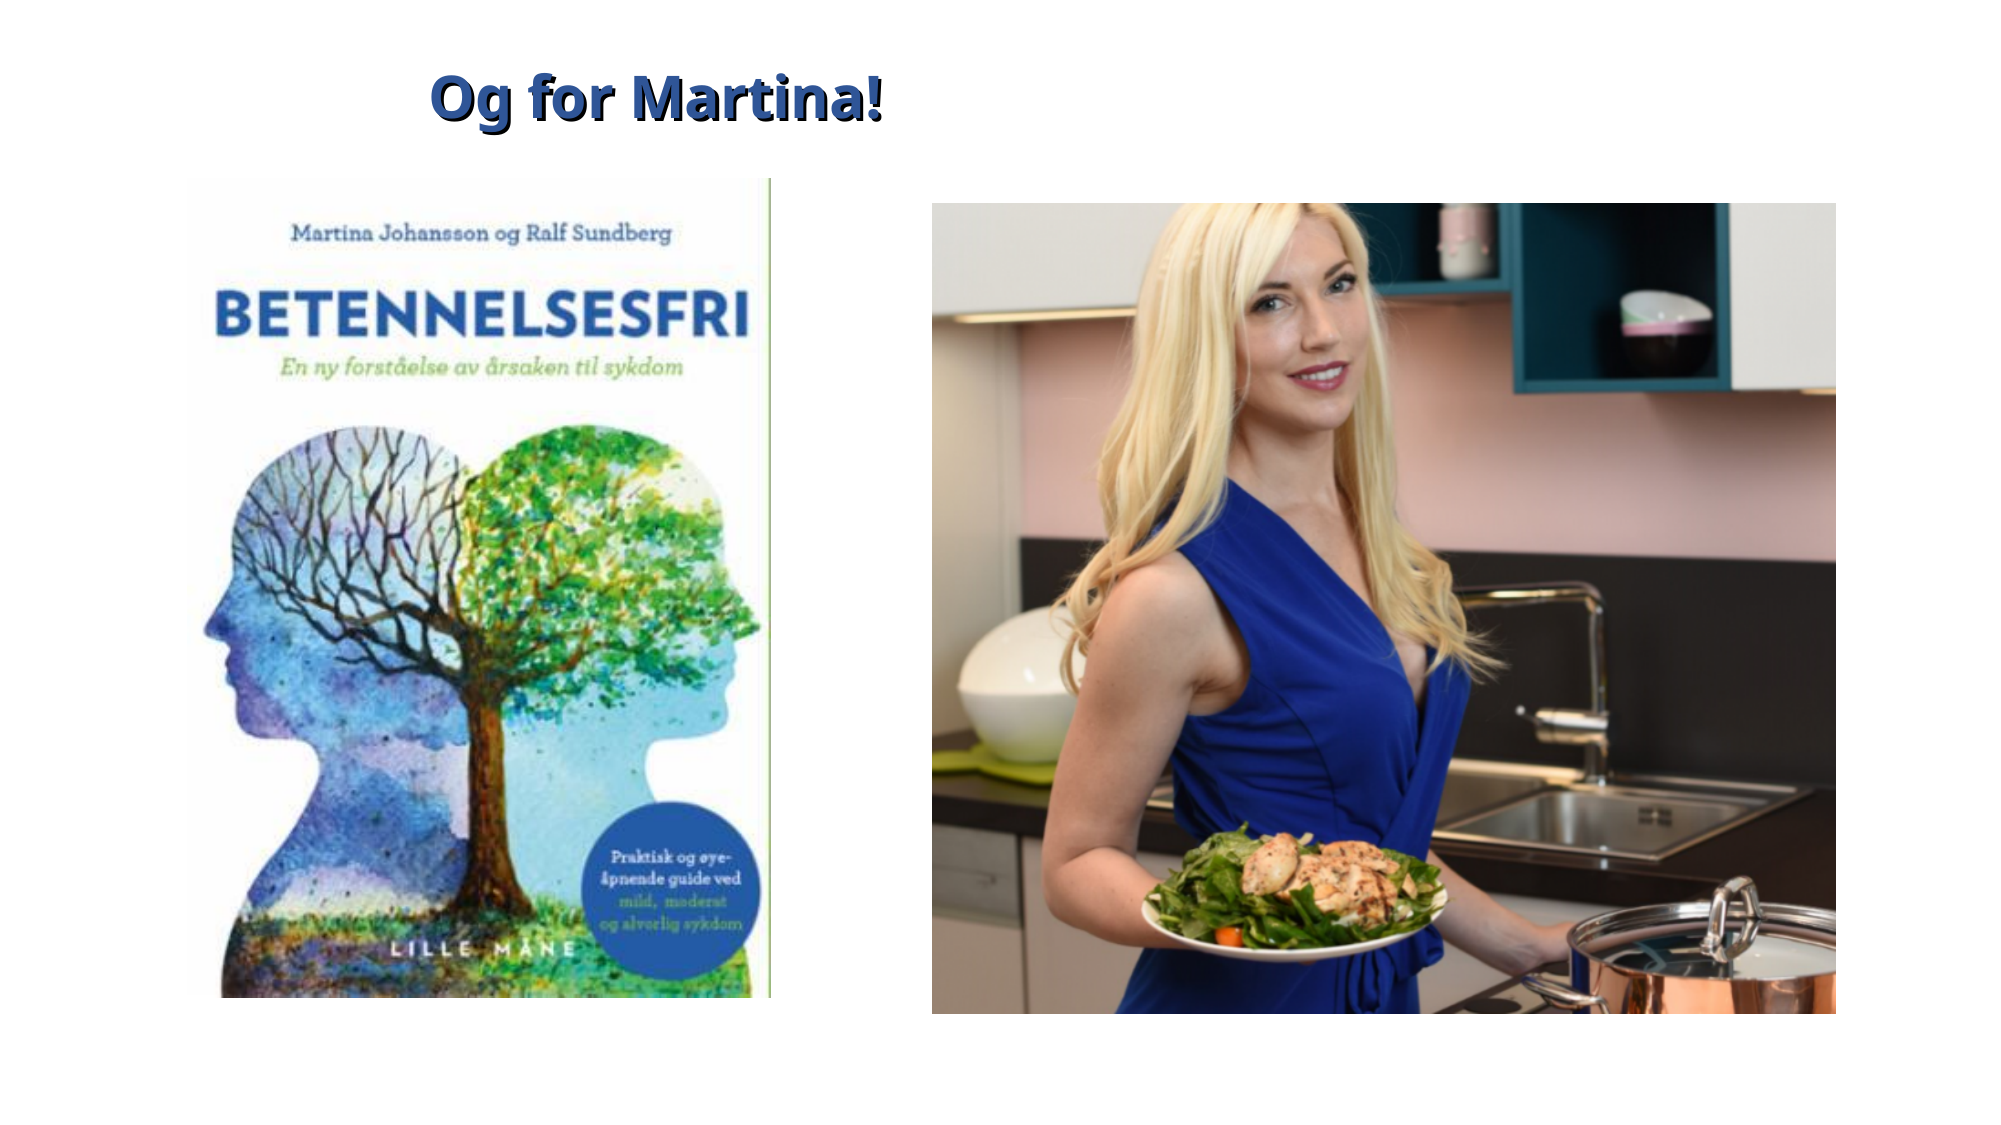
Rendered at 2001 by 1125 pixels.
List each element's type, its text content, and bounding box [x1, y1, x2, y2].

title Og for Martina! [137, 59, 1836, 140]
picture [932, 203, 1836, 1014]
picture [187, 178, 771, 998]
